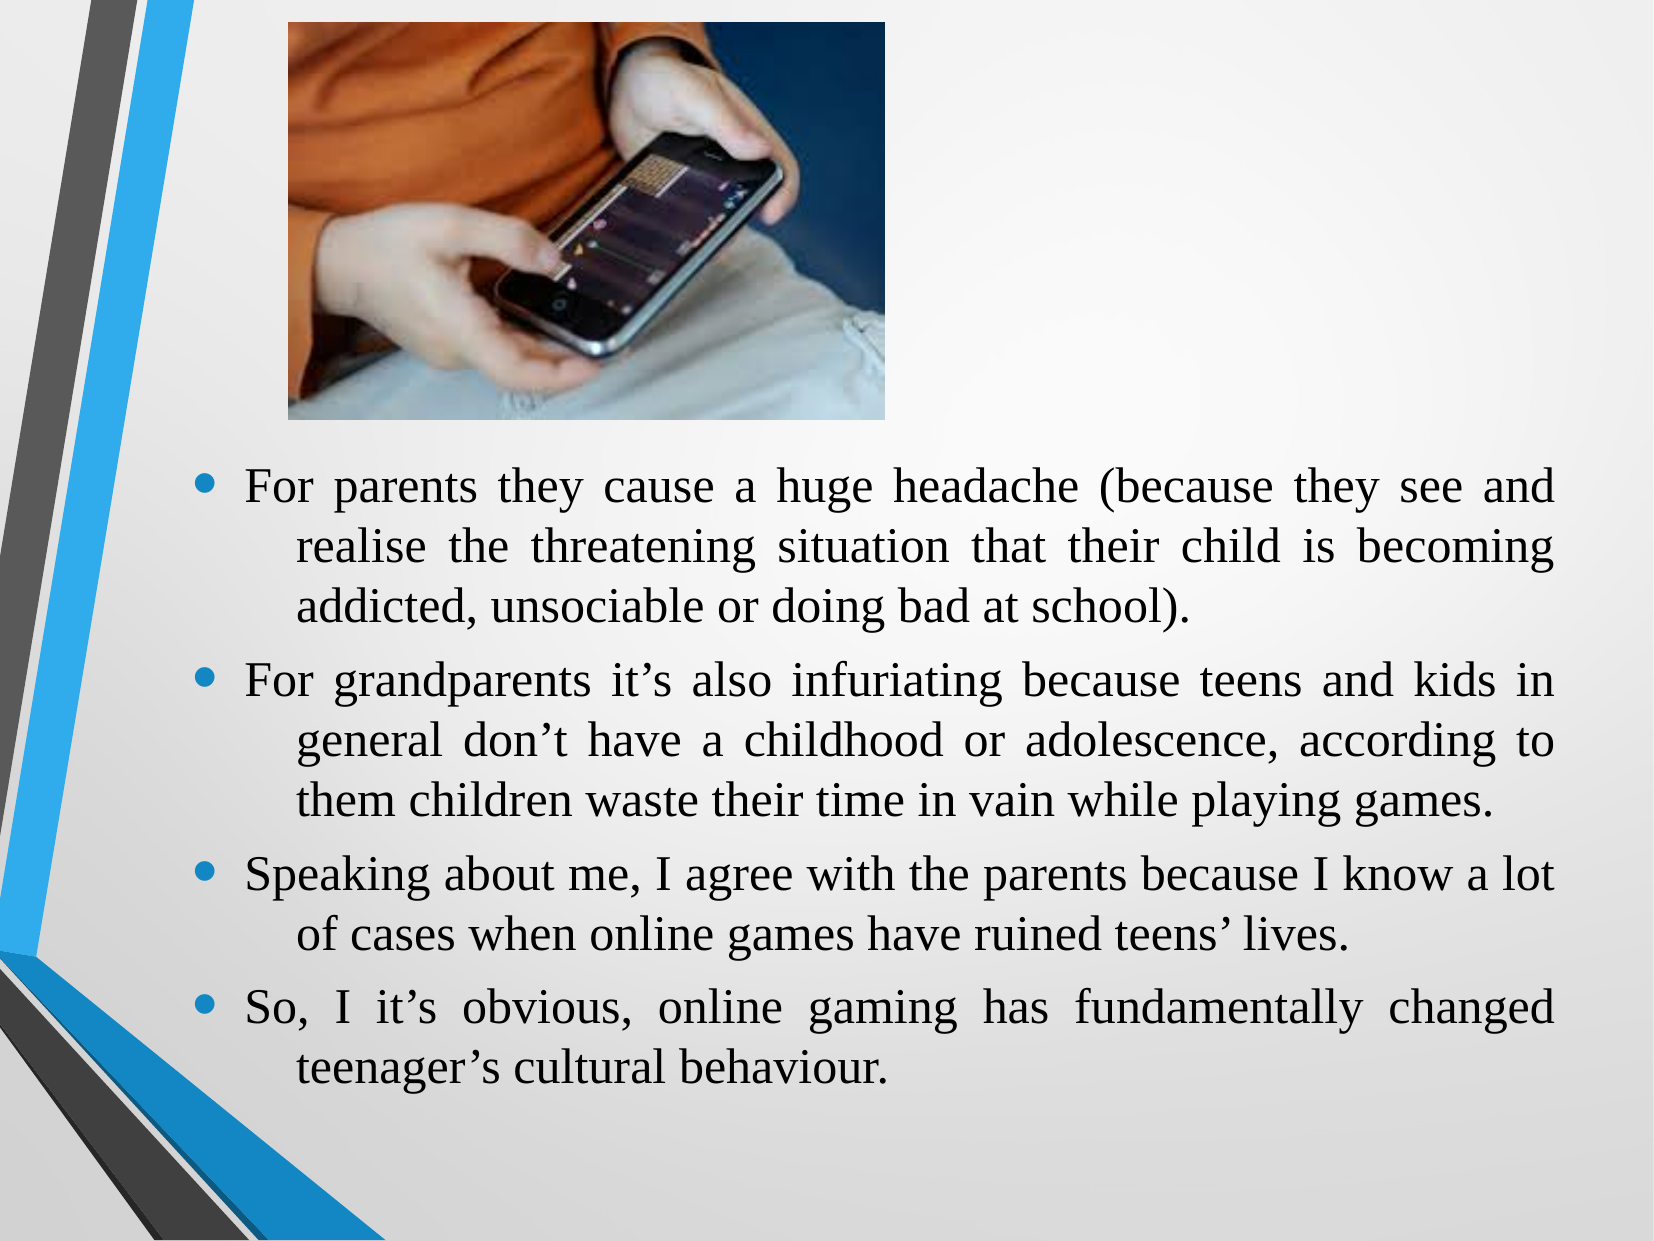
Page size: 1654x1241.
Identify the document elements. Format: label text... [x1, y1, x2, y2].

list For parents they cause a huge headache (because they see and realise the threatening situation that their child is becoming addicted, unsociable or doing bad at school). For grandparents it’s also infuriating because teens and kids in general don’t have a childhood or adolescence, according to them children waste their time in vain while playing games. Speaking about me, I agree with the parents because I know a lot of cases when online games have ruined teens’ lives. So, I it’s obvious, online gaming has fundamentally changed teenager’s cultural behaviour. [177, 417, 1571, 1224]
picture [288, 22, 885, 420]
